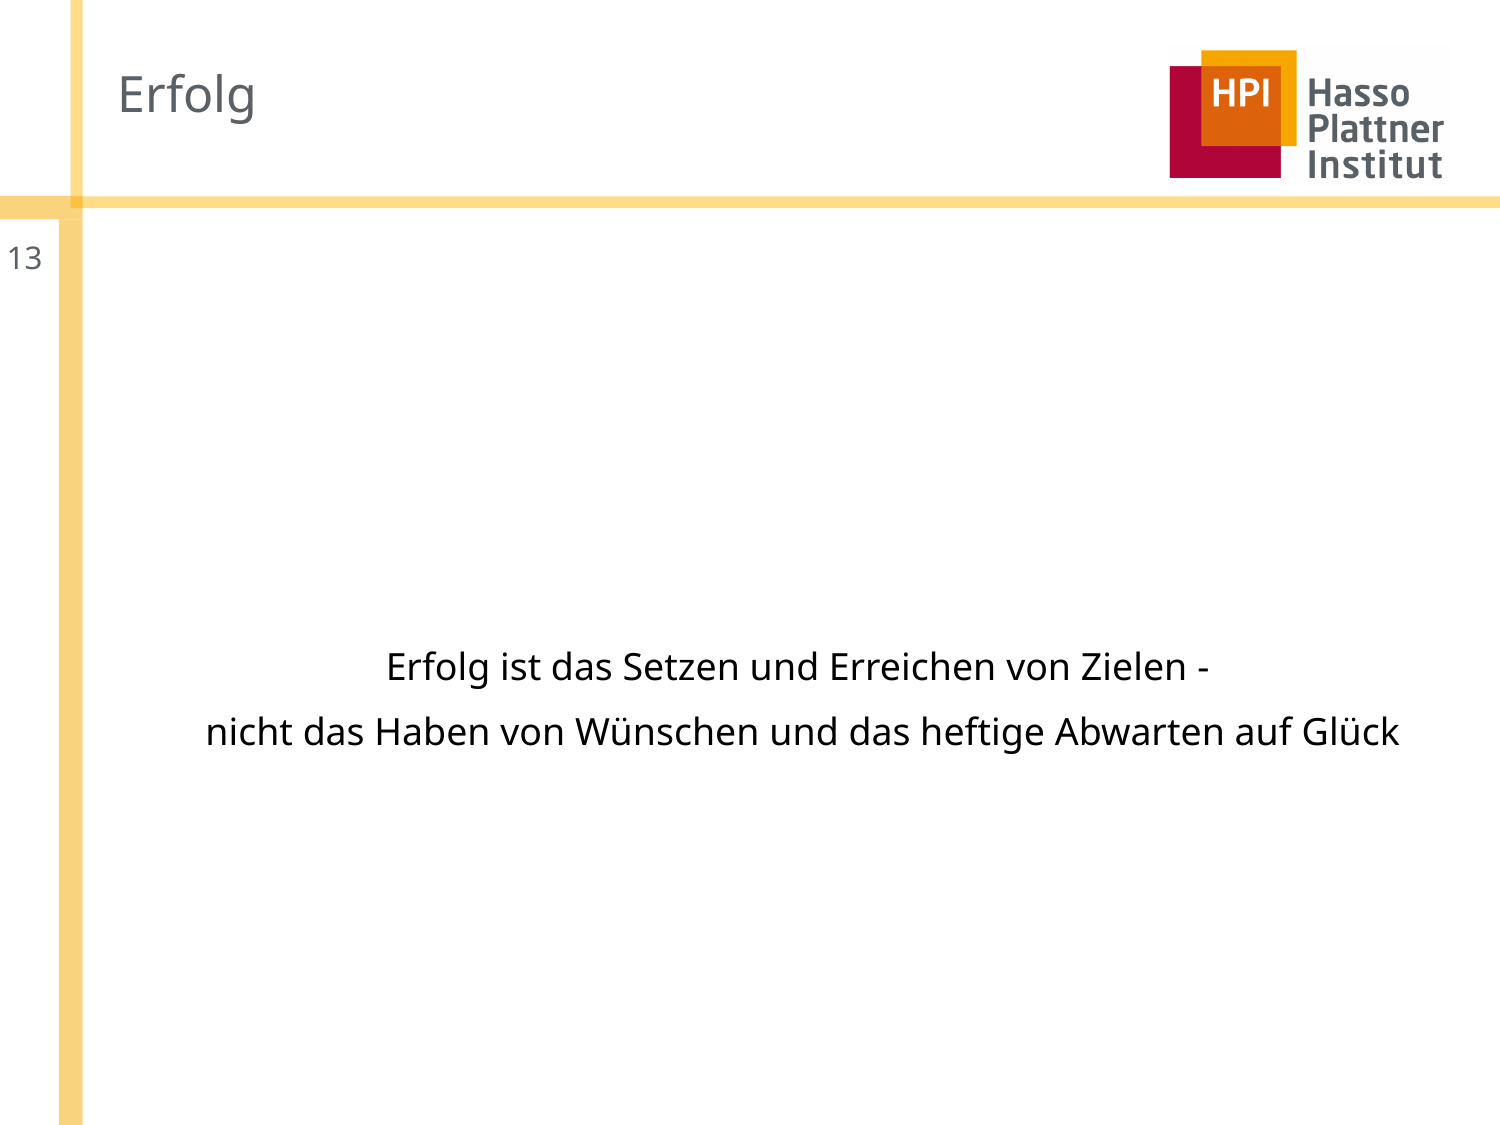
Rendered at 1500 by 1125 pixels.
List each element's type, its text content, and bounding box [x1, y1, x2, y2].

title Erfolg [117, 0, 1093, 187]
subtitle Erfolg ist das Setzen und Erreichen von Zielen - nicht das Haben von Wünschen und das heftige Abwarten auf Glück [117, 333, 1459, 1063]
